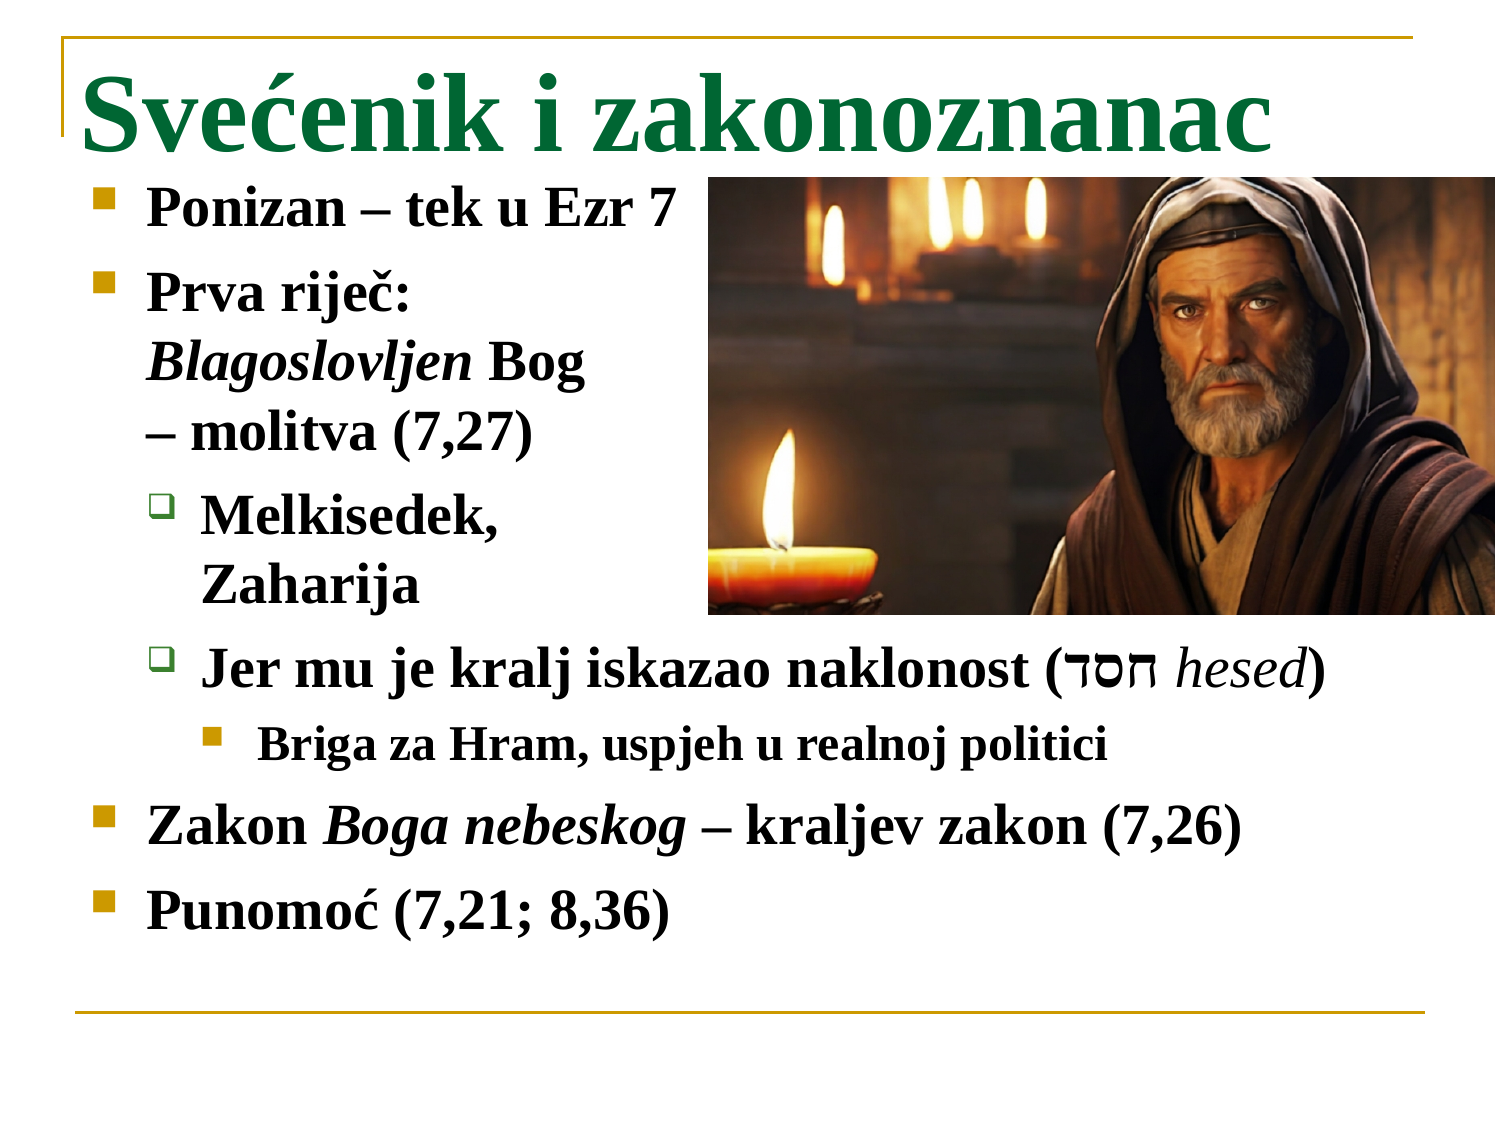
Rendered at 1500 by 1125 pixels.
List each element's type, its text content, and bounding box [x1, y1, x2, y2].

picture [708, 177, 1495, 615]
title Svećenik i zakonoznanac [64, 31, 1415, 218]
list Ponizan – tek u Ezr 7 Prva riječ: Blagoslovljen Bog – molitva (7,27) Melkisedek, Zaharija Jer mu je kralj iskazao naklonost (חסד hesed) Briga za Hram, uspjeh u realnoj politici Zakon Boga nebeskog – kraljev zakon (7,26) Punomoć (7,21; 8,36) [75, 160, 1426, 1006]
